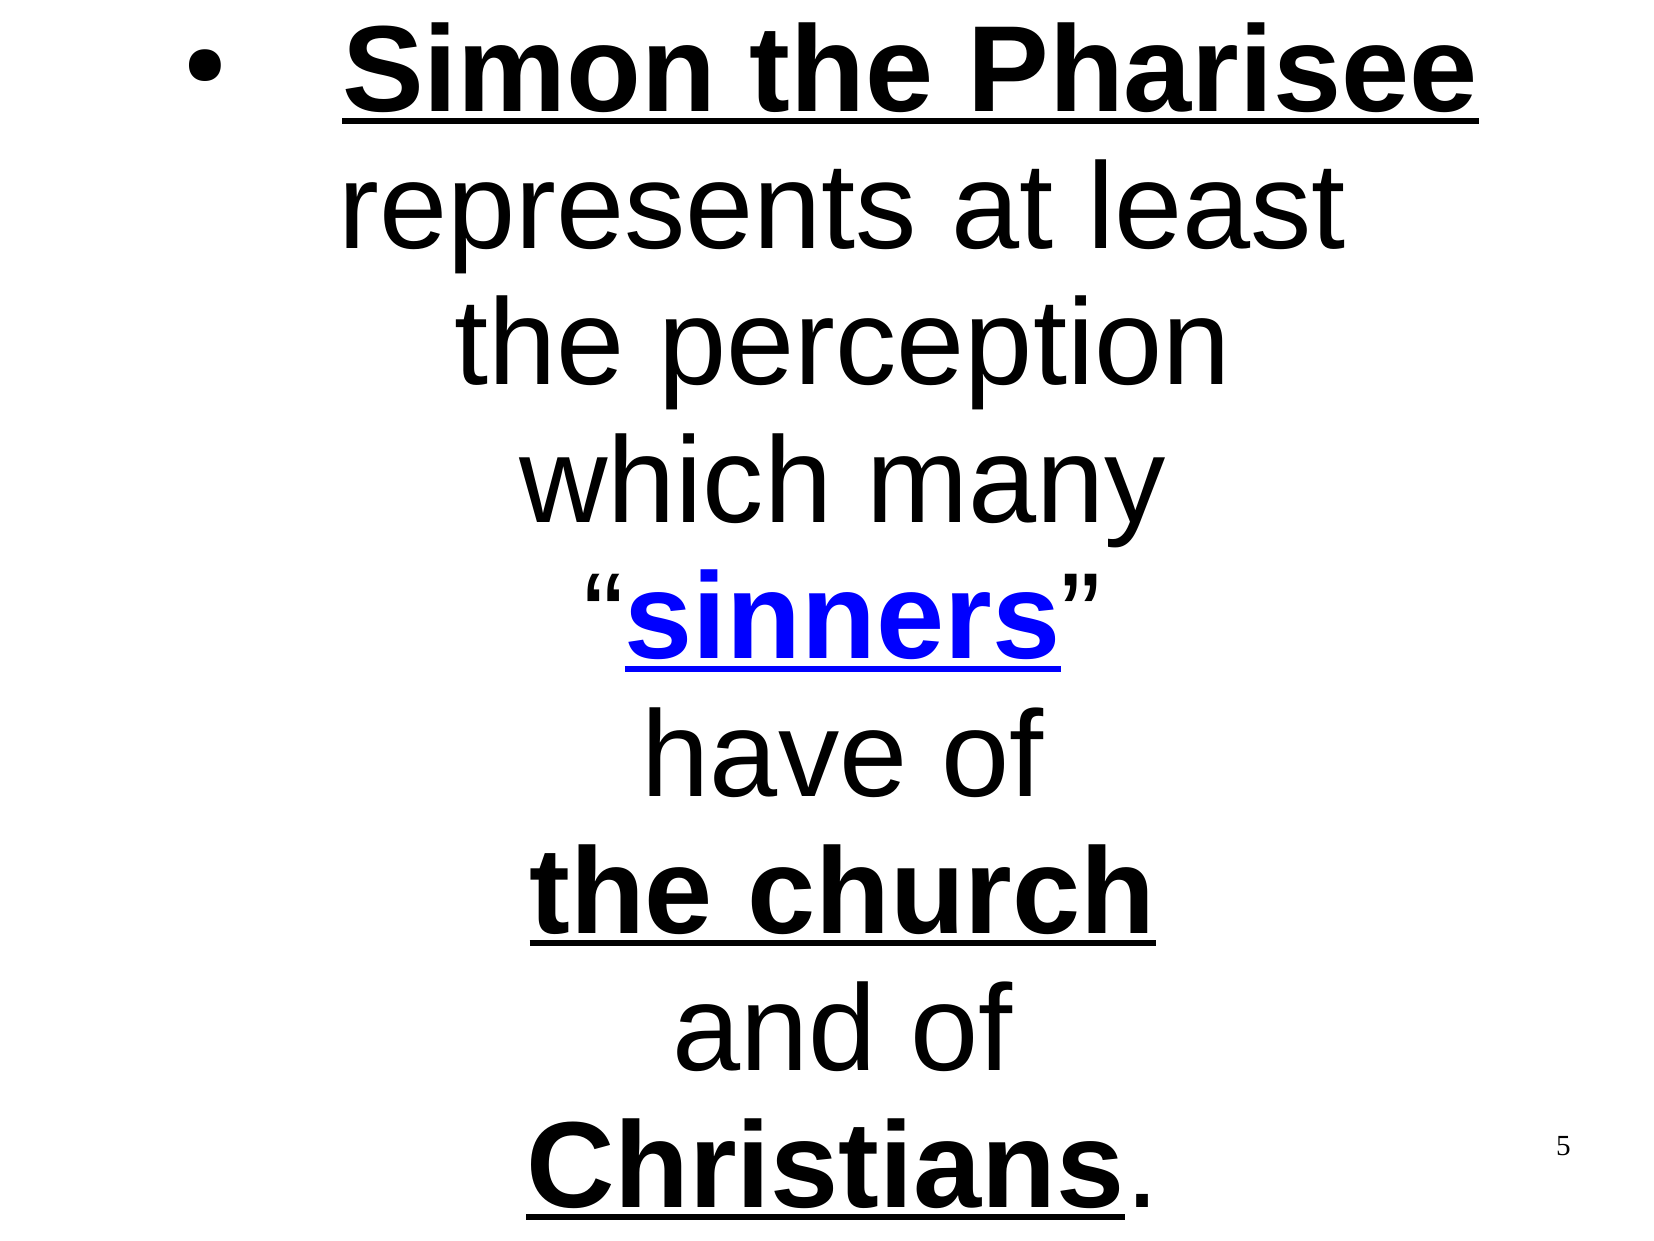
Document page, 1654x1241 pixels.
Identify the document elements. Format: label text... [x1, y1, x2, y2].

list Simon the Pharisee represents at least the perception which many “sinners” have of the church and of Christians. [0, 0, 1651, 1238]
